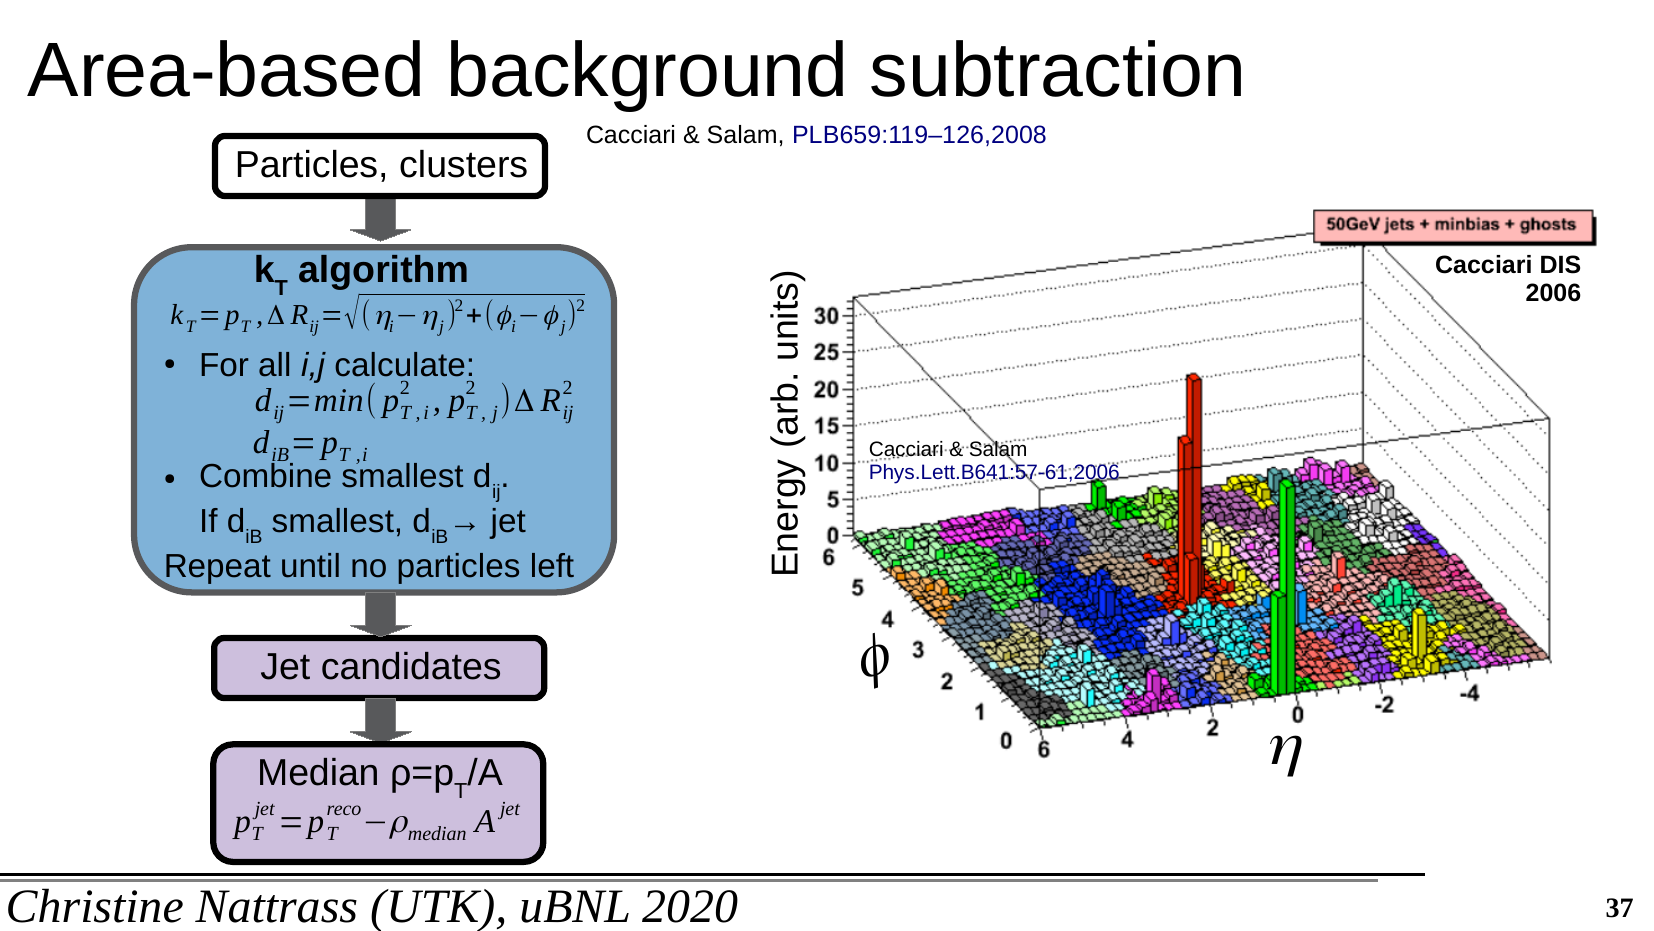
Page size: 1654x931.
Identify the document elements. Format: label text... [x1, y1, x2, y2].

text_box Cacciari & Salam, PLB659:119–126,2008 [571, 112, 1111, 156]
picture [813, 209, 1597, 759]
title Area-based background subtraction [0, 13, 1276, 127]
chart [164, 292, 592, 336]
text_box kT algorithm [239, 241, 534, 308]
text_box [134, 247, 615, 574]
chart [840, 627, 904, 698]
text_box Particles, clusters [216, 135, 547, 193]
text_box Cacciari & Salam Phys.Lett.B641:57-61,2006 [853, 430, 1135, 492]
text_box [350, 200, 411, 242]
text_box Cacciari DIS 2006 [1386, 243, 1597, 314]
text_box [217, 695, 541, 744]
text_box For all i,j calculate: Combine smallest dij. If diB smallest, diB→ jet Repeat until no particles left [149, 339, 630, 593]
text_box Jet candidates [215, 637, 546, 695]
chart [1256, 733, 1309, 781]
text_box Energy (arb. units) [756, 255, 814, 593]
text_box [350, 592, 412, 637]
text_box Median ρ=pT/A [215, 744, 546, 811]
chart [246, 377, 581, 466]
chart [225, 798, 528, 845]
text_box [213, 756, 544, 862]
